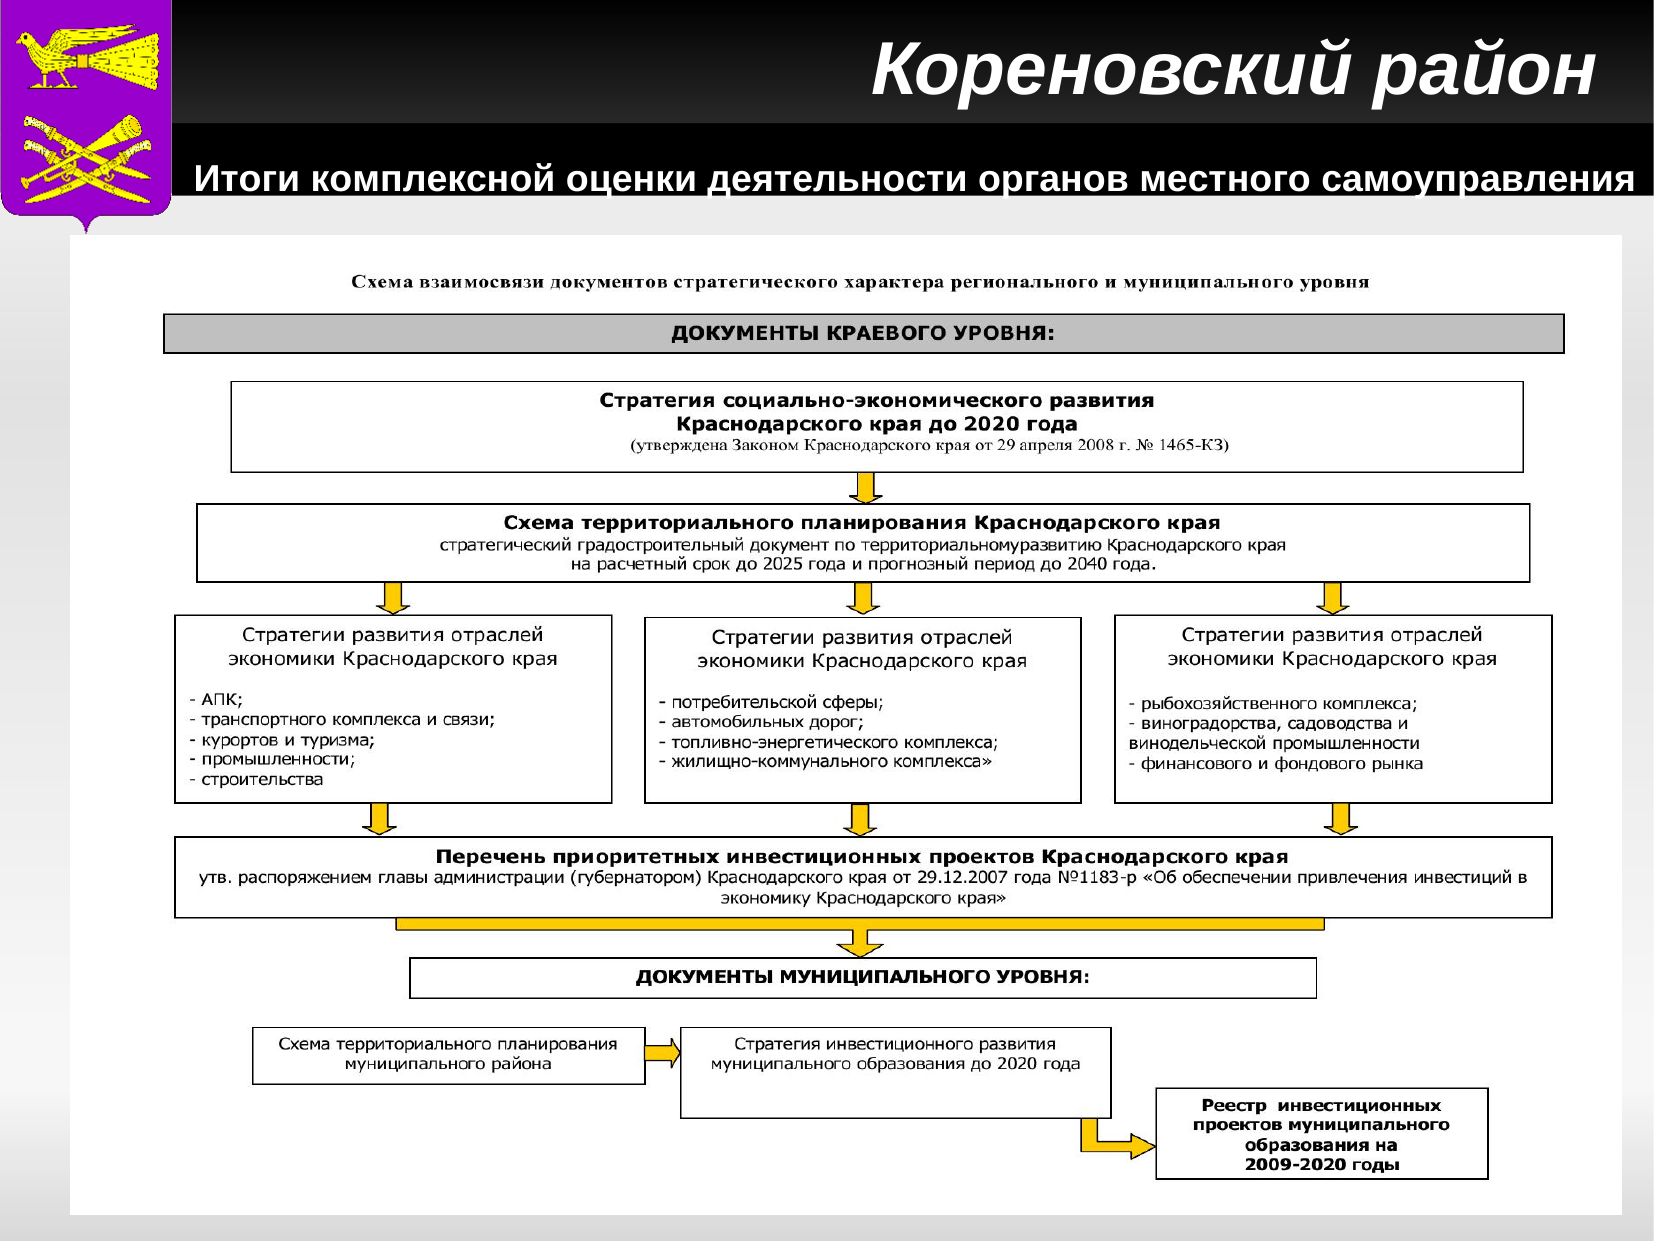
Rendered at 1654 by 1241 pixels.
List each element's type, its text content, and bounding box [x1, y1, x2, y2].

text_box Итоги комплексной оценки деятельности органов местного самоуправления [142, 115, 1644, 221]
text_box Кореновский район [856, 19, 1614, 115]
picture [0, 0, 1654, 1241]
